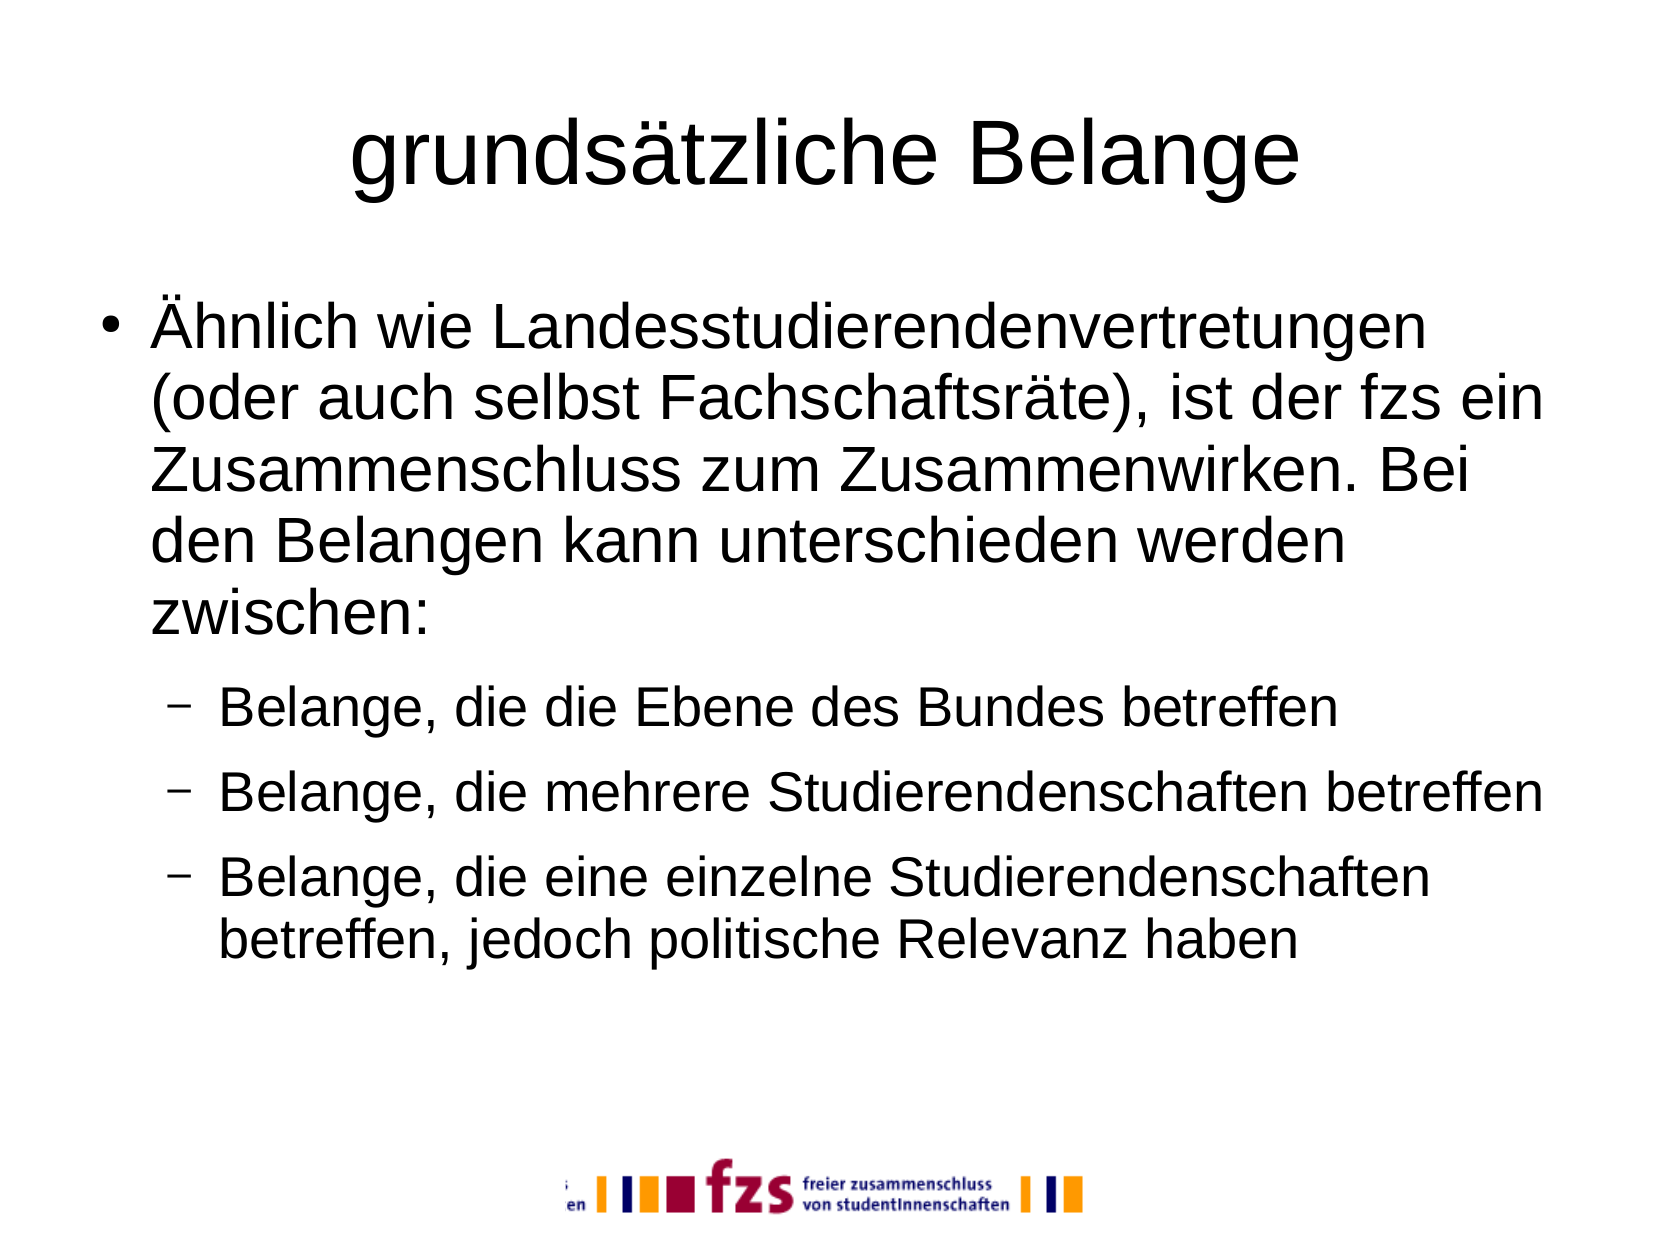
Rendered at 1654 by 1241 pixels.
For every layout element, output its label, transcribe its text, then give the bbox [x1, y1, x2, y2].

list Ähnlich wie Landesstudierendenvertretungen (oder auch selbst Fachschaftsräte), ist der fzs ein Zusammenschluss zum Zusammenwirken. Bei den Belangen kann unterschieden werden zwischen: Belange, die die Ebene des Bundes betreffen Belange, die mehrere Studierendenschaften betreffen Belange, die eine einzelne Studierendenschaften betreffen, jedoch politische Relevanz haben [82, 290, 1571, 1010]
picture [565, 1129, 1090, 1216]
title grundsätzliche Belange [82, 49, 1571, 257]
